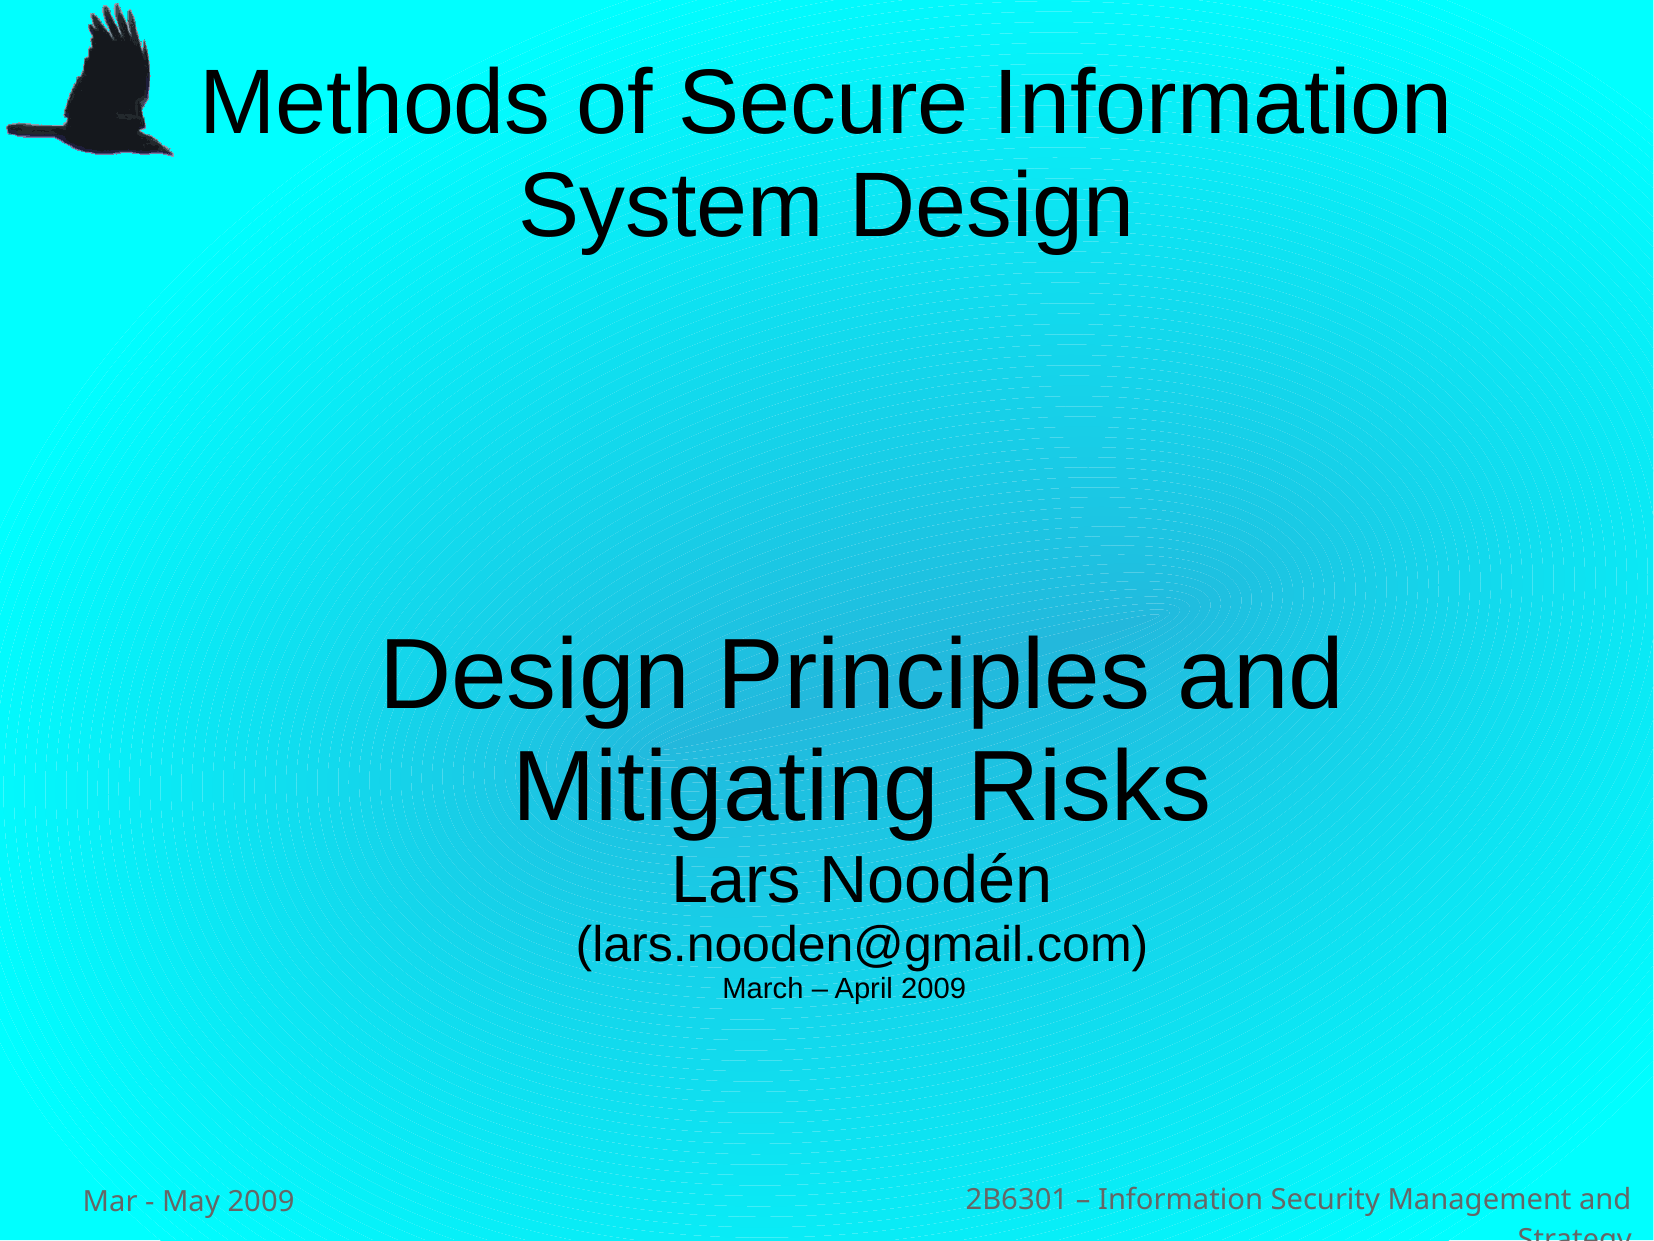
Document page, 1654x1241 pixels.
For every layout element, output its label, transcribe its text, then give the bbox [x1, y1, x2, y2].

title Methods of Secure Information System Design [82, 49, 1571, 257]
picture [0, 0, 178, 160]
subtitle Design Principles and Mitigating Risks Lars Noodén (lars.nooden@gmail.com) March – April 2009 [82, 290, 1571, 1109]
